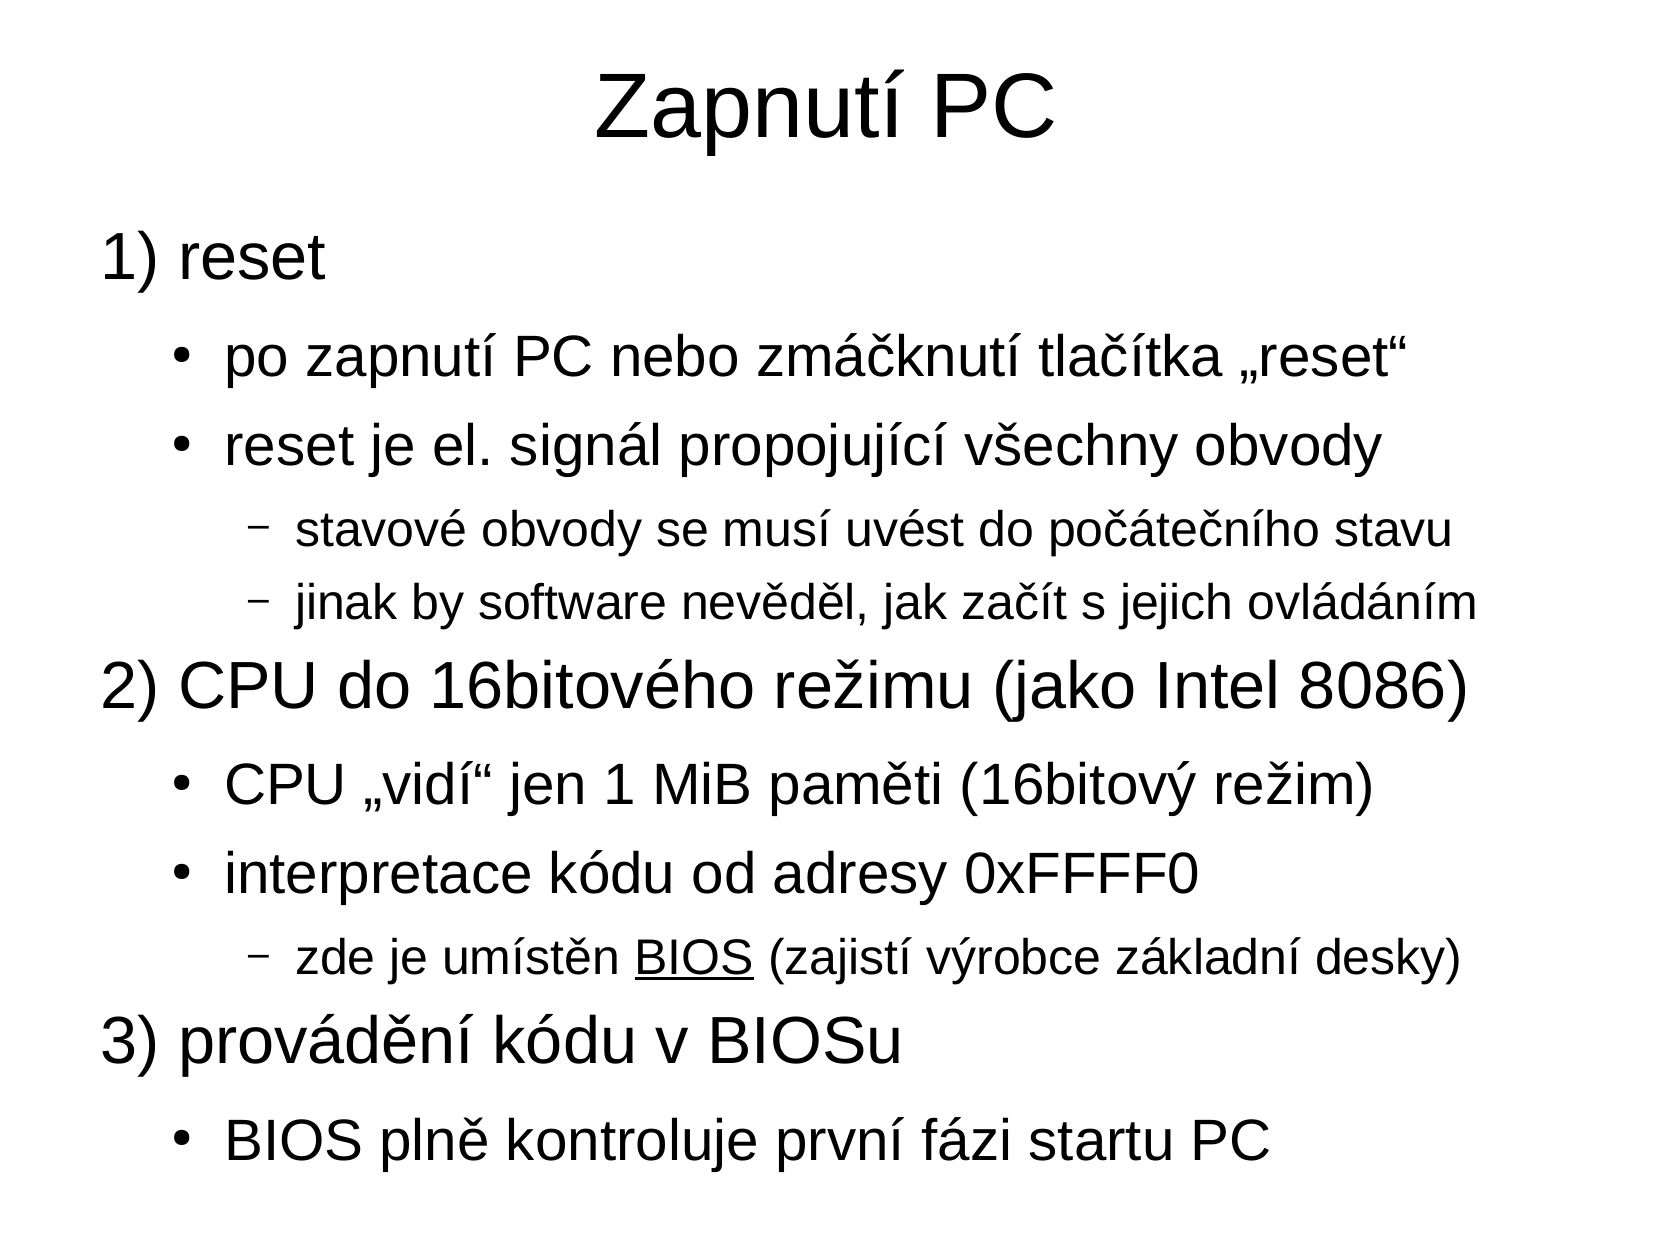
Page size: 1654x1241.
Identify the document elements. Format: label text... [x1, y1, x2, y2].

title Zapnutí PC [82, 9, 1571, 202]
list reset po zapnutí PC nebo zmáčknutí tlačítka „reset“ reset je el. signál propojující všechny obvody stavové obvody se musí uvést do počátečního stavu jinak by software nevěděl, jak začít s jejich ovládáním CPU do 16bitového režimu (jako Intel 8086) CPU „vidí“ jen 1 MiB paměti (16bitový režim) interpretace kódu od adresy 0xFFFF0 zde je umístěn BIOS (zajistí výrobce základní desky) provádění kódu v BIOSu BIOS plně kontroluje první fázi startu PC [82, 219, 1571, 1173]
